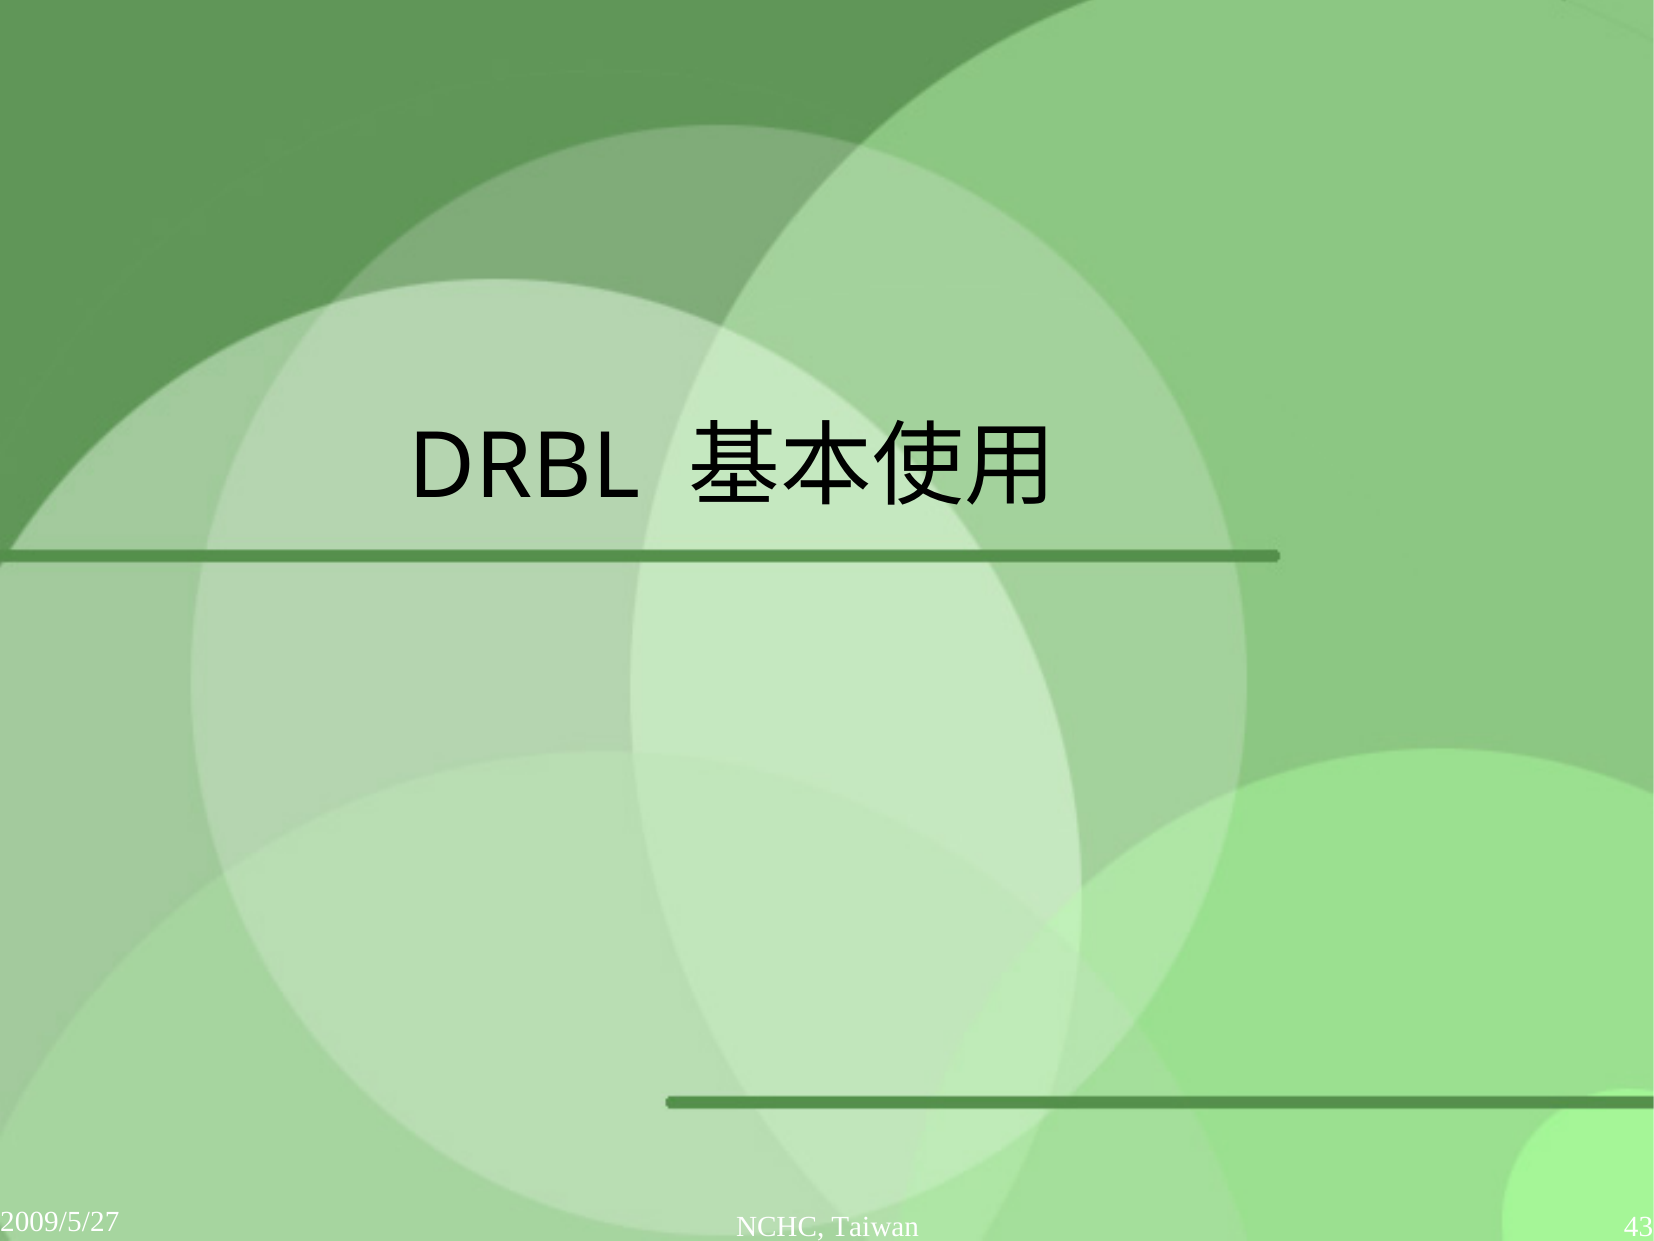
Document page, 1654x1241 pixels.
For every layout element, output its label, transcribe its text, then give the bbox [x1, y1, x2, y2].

title DRBL 基本使用 [165, 353, 1300, 562]
picture [0, 0, 1654, 1241]
